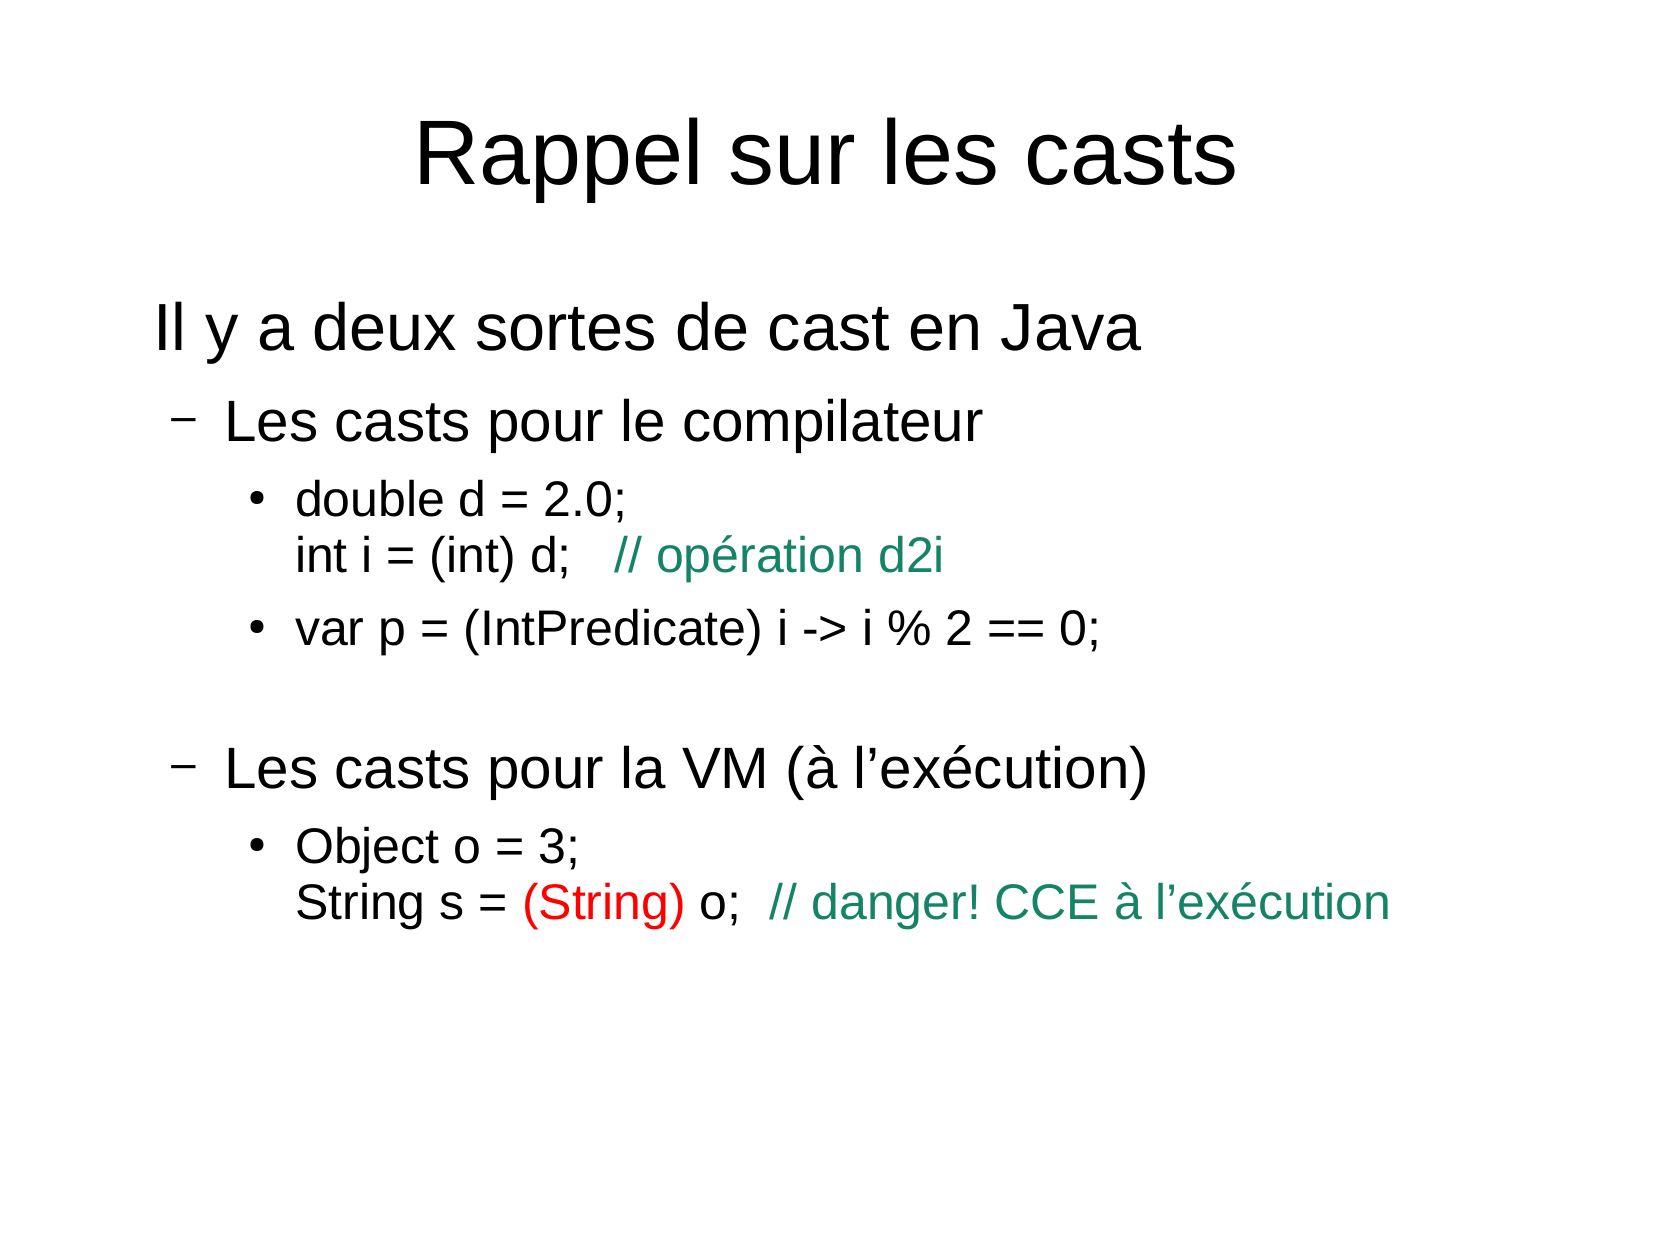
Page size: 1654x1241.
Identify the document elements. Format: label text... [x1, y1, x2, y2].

list Il y a deux sortes de cast en Java Les casts pour le compilateur double d = 2.0; int i = (int) d; // opération d2i var p = (IntPredicate) i -> i % 2 == 0; Les casts pour la VM (à l’exécution) Object o = 3; String s = (String) o; // danger! CCE à l’exécution [82, 290, 1571, 1010]
title Rappel sur les casts [82, 49, 1571, 257]
